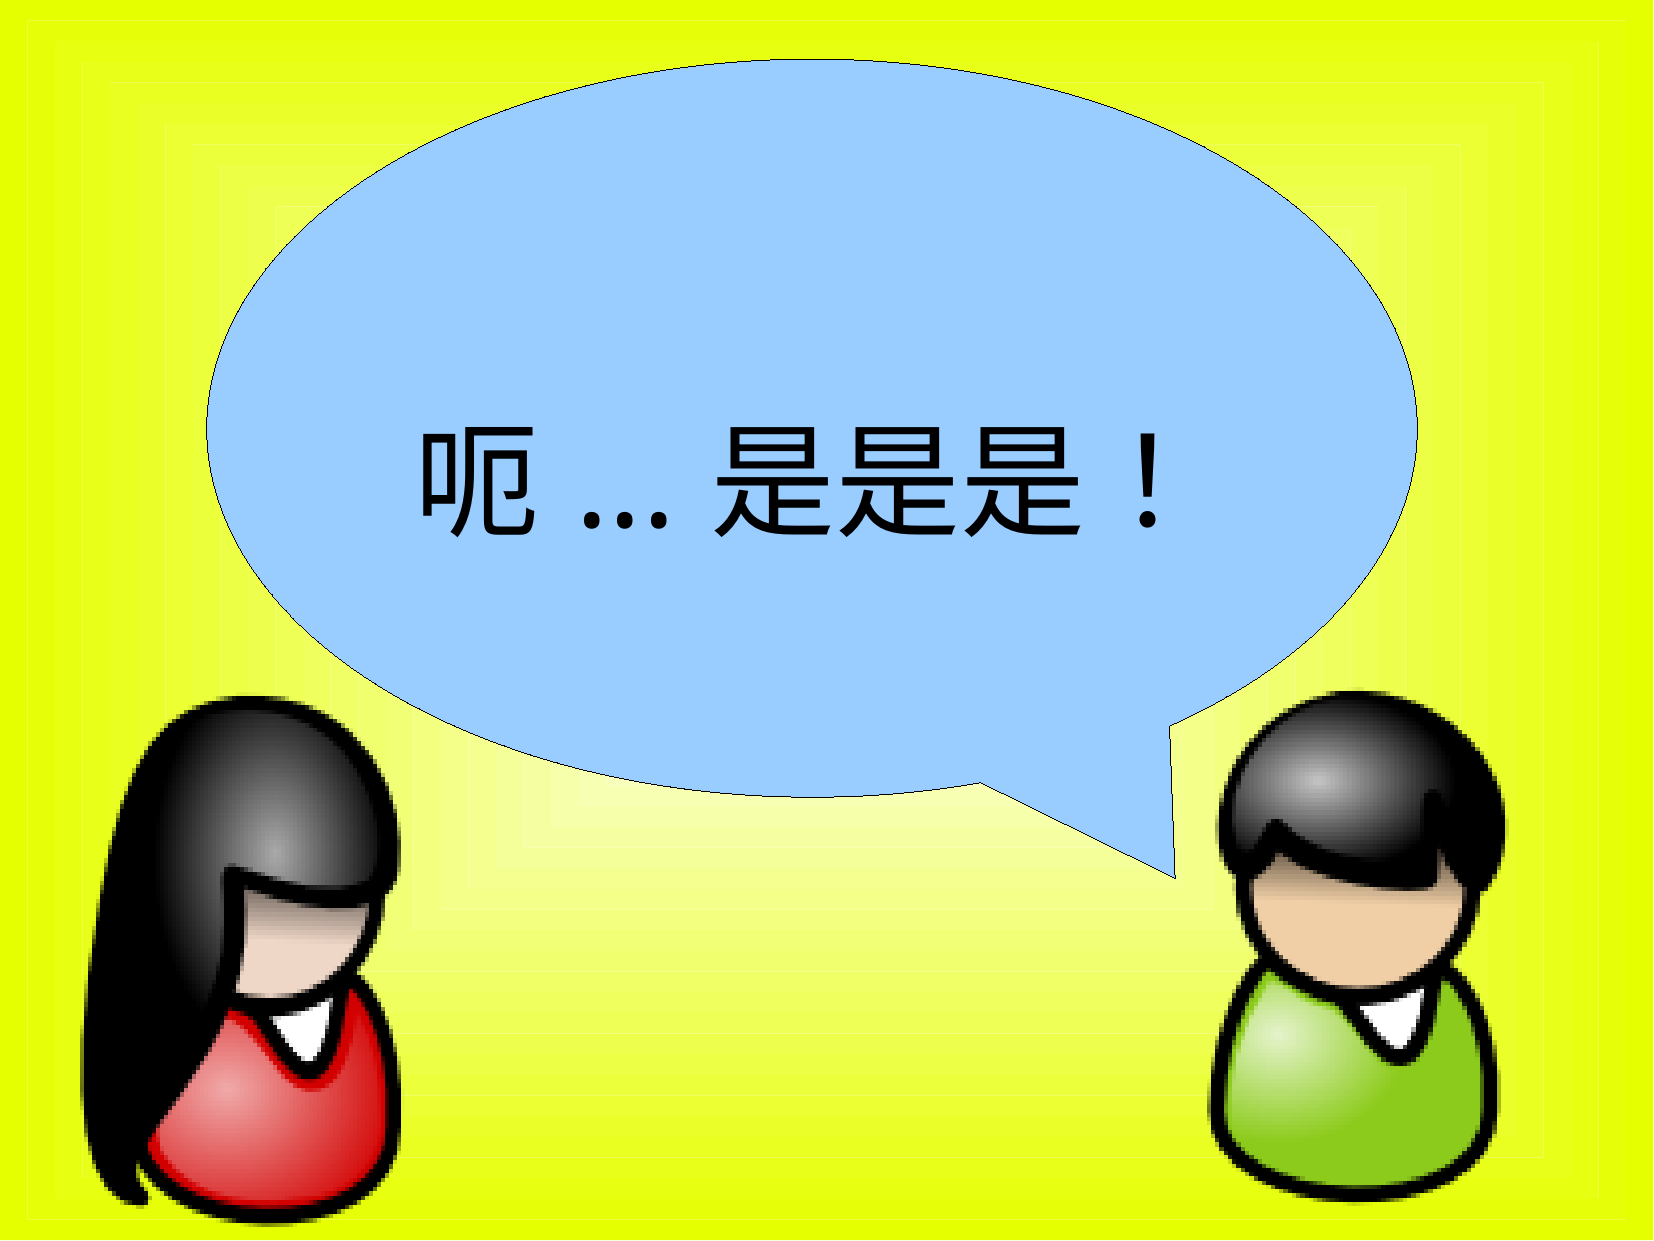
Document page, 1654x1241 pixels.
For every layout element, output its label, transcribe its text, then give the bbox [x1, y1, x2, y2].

text_box 呃...是是是！ [206, 59, 1418, 879]
picture [0, 679, 502, 1241]
picture [1092, 679, 1625, 1211]
